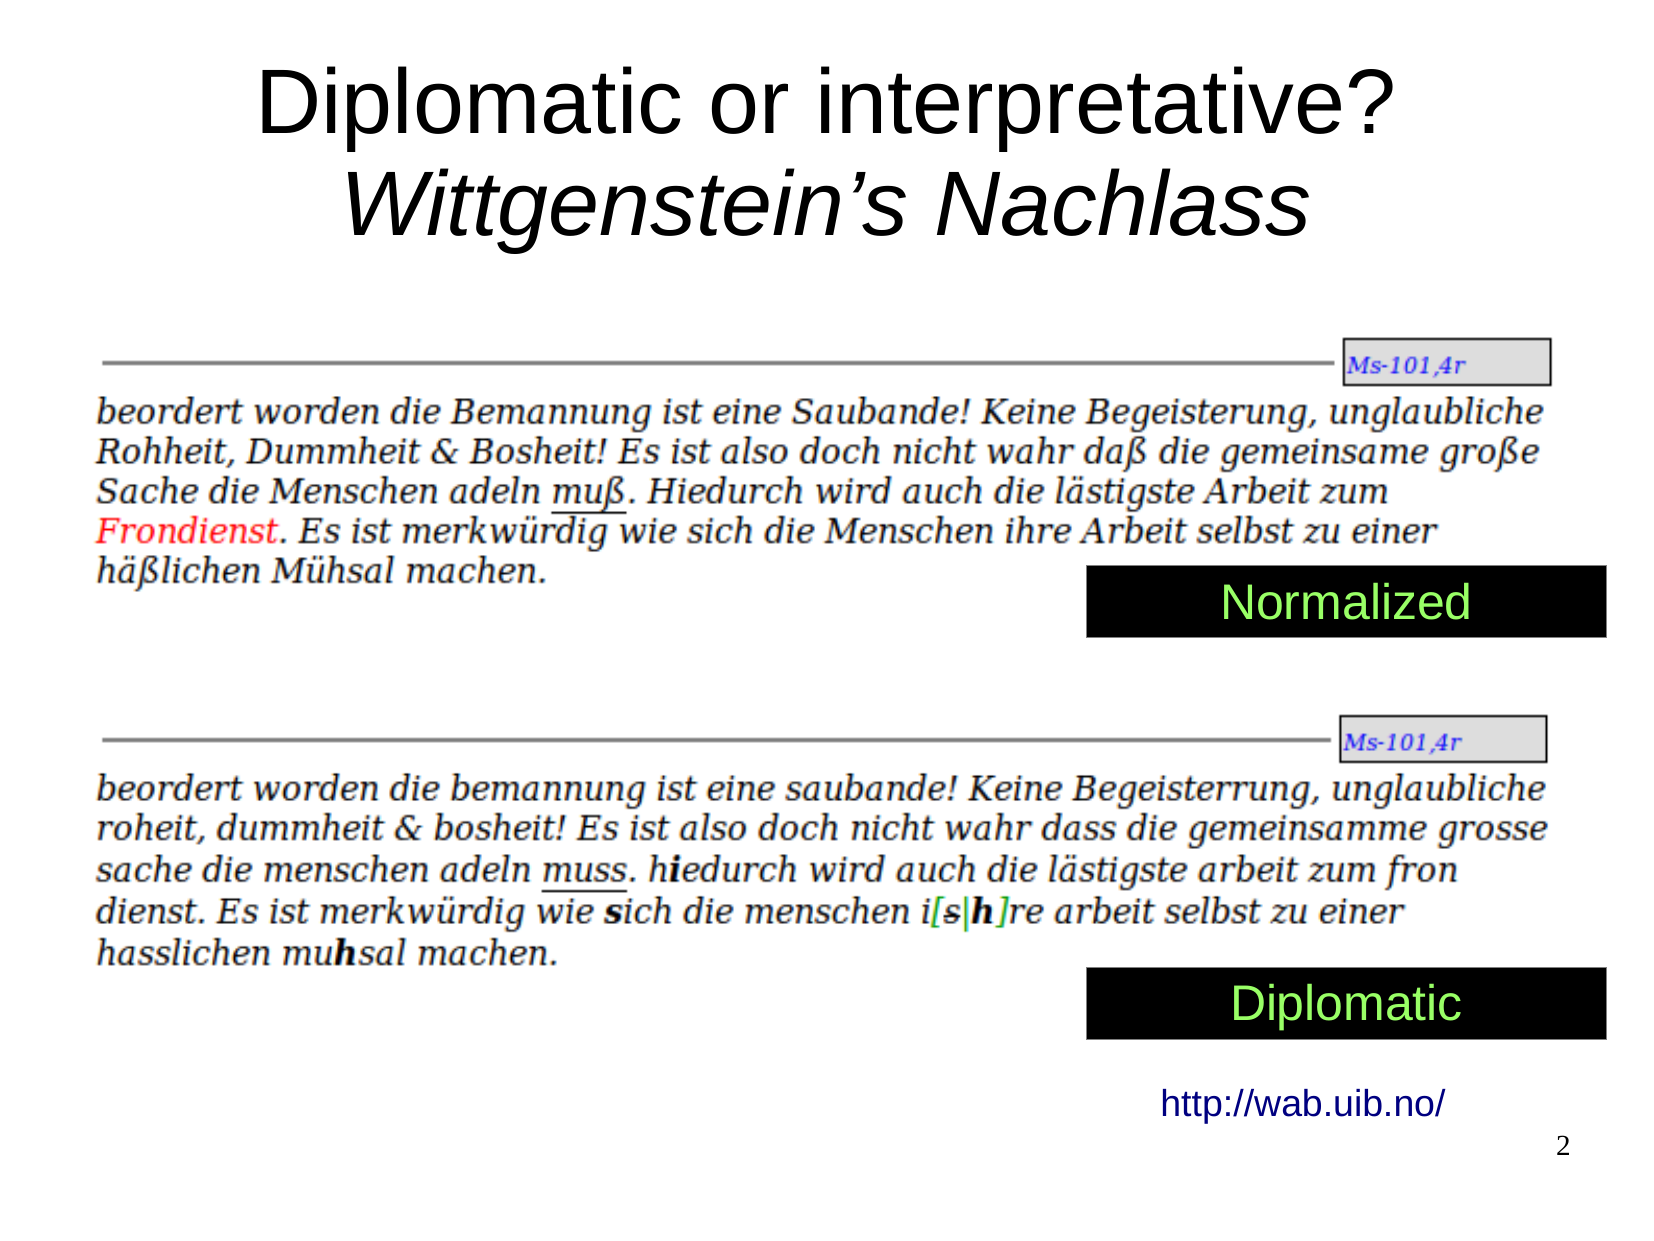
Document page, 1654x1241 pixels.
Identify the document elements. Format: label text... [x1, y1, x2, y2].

title Diplomatic or interpretative? Wittgenstein’s Nachlass [82, 49, 1571, 257]
text_box http://wab.uib.no/ [1145, 1074, 1548, 1150]
text_box Normalized [1086, 565, 1607, 638]
picture [82, 328, 1571, 596]
picture [82, 701, 1571, 974]
text_box Diplomatic [1086, 967, 1607, 1040]
